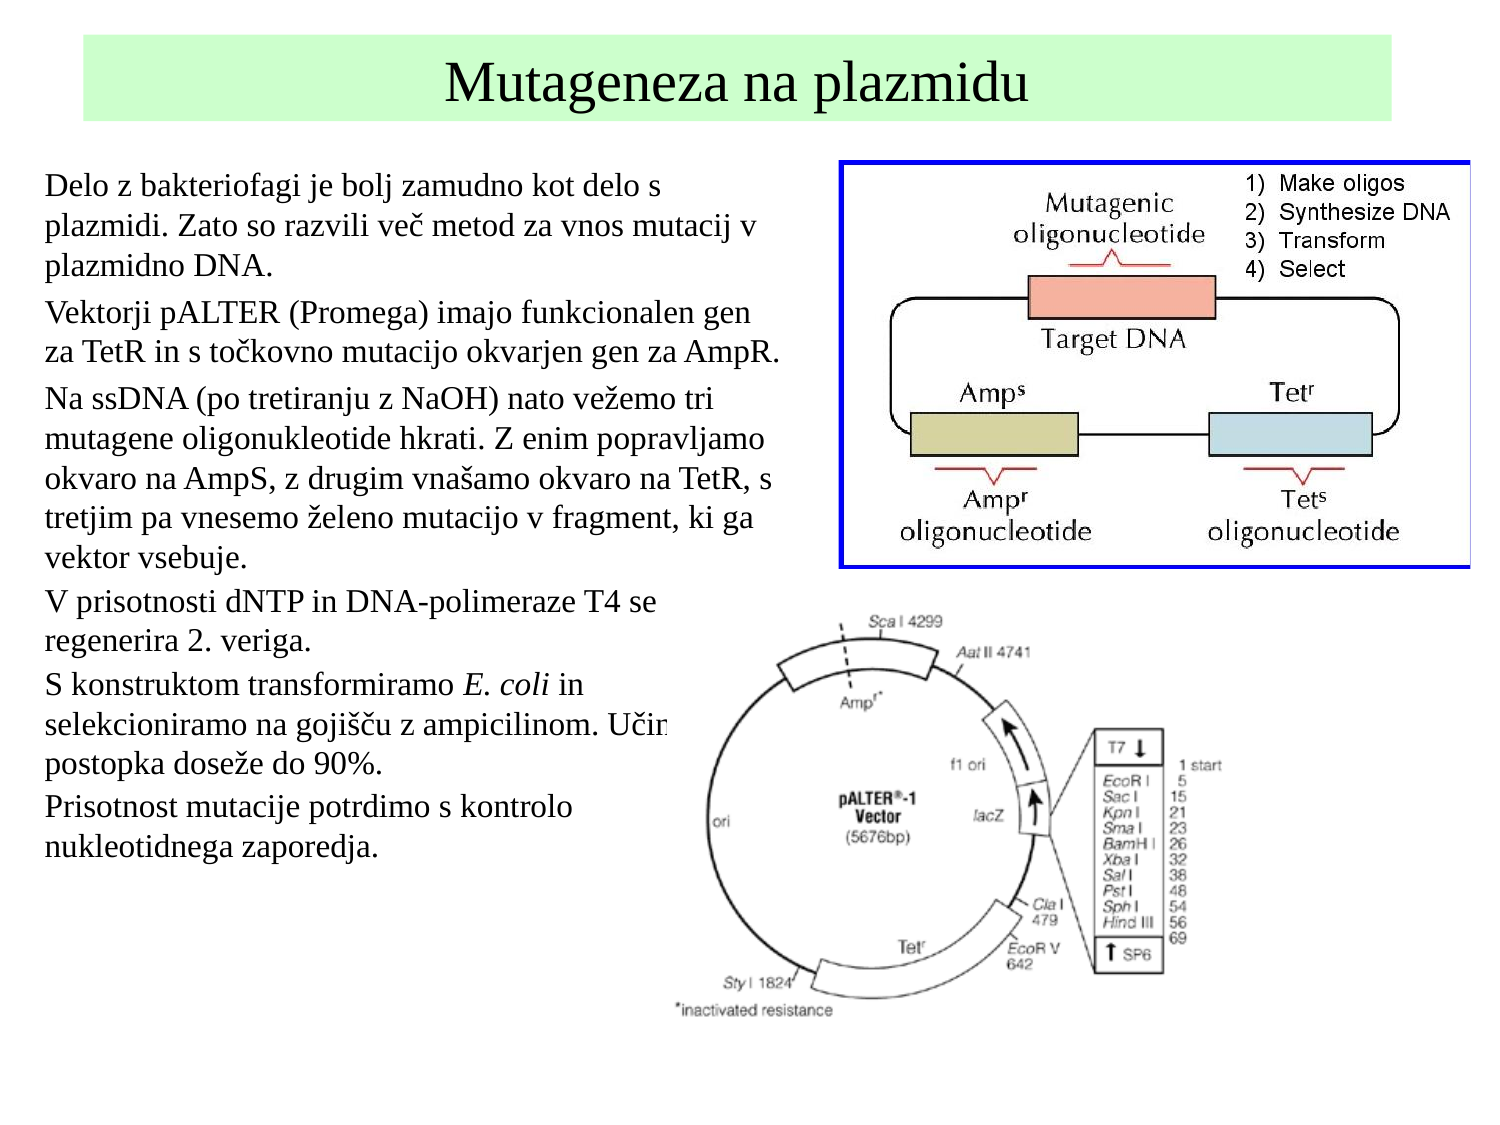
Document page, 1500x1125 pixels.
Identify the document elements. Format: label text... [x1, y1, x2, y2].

title Mutageneza na plazmidu [83, 34, 1392, 122]
picture [838, 160, 1471, 569]
list Delo z bakteriofagi je bolj zamudno kot delo s plazmidi. Zato so razvili več metod za vnos mutacij v plazmidno DNA. Vektorji pALTER (Promega) imajo funkcionalen gen za TetR in s točkovno mutacijo okvarjen gen za AmpR. Na ssDNA (po tretiranju z NaOH) nato vežemo tri mutagene oligonukleotide hkrati. Z enim popravljamo okvaro na AmpS, z drugim vnašamo okvaro na TetR, s tretjim pa vnesemo želeno mutacijo v fragment, ki ga vektor vsebuje. V prisotnosti dNTP in DNA-polimeraze T4 se regenerira 2. veriga. S konstruktom transformiramo E. coli in selekcioniramo na gojišču z ampicilinom. Učinkovitost postopka doseže do 90%. Prisotnost mutacije potrdimo s kontrolo nukleotidnega zaporedja. [29, 155, 798, 1059]
picture [667, 609, 1223, 1023]
